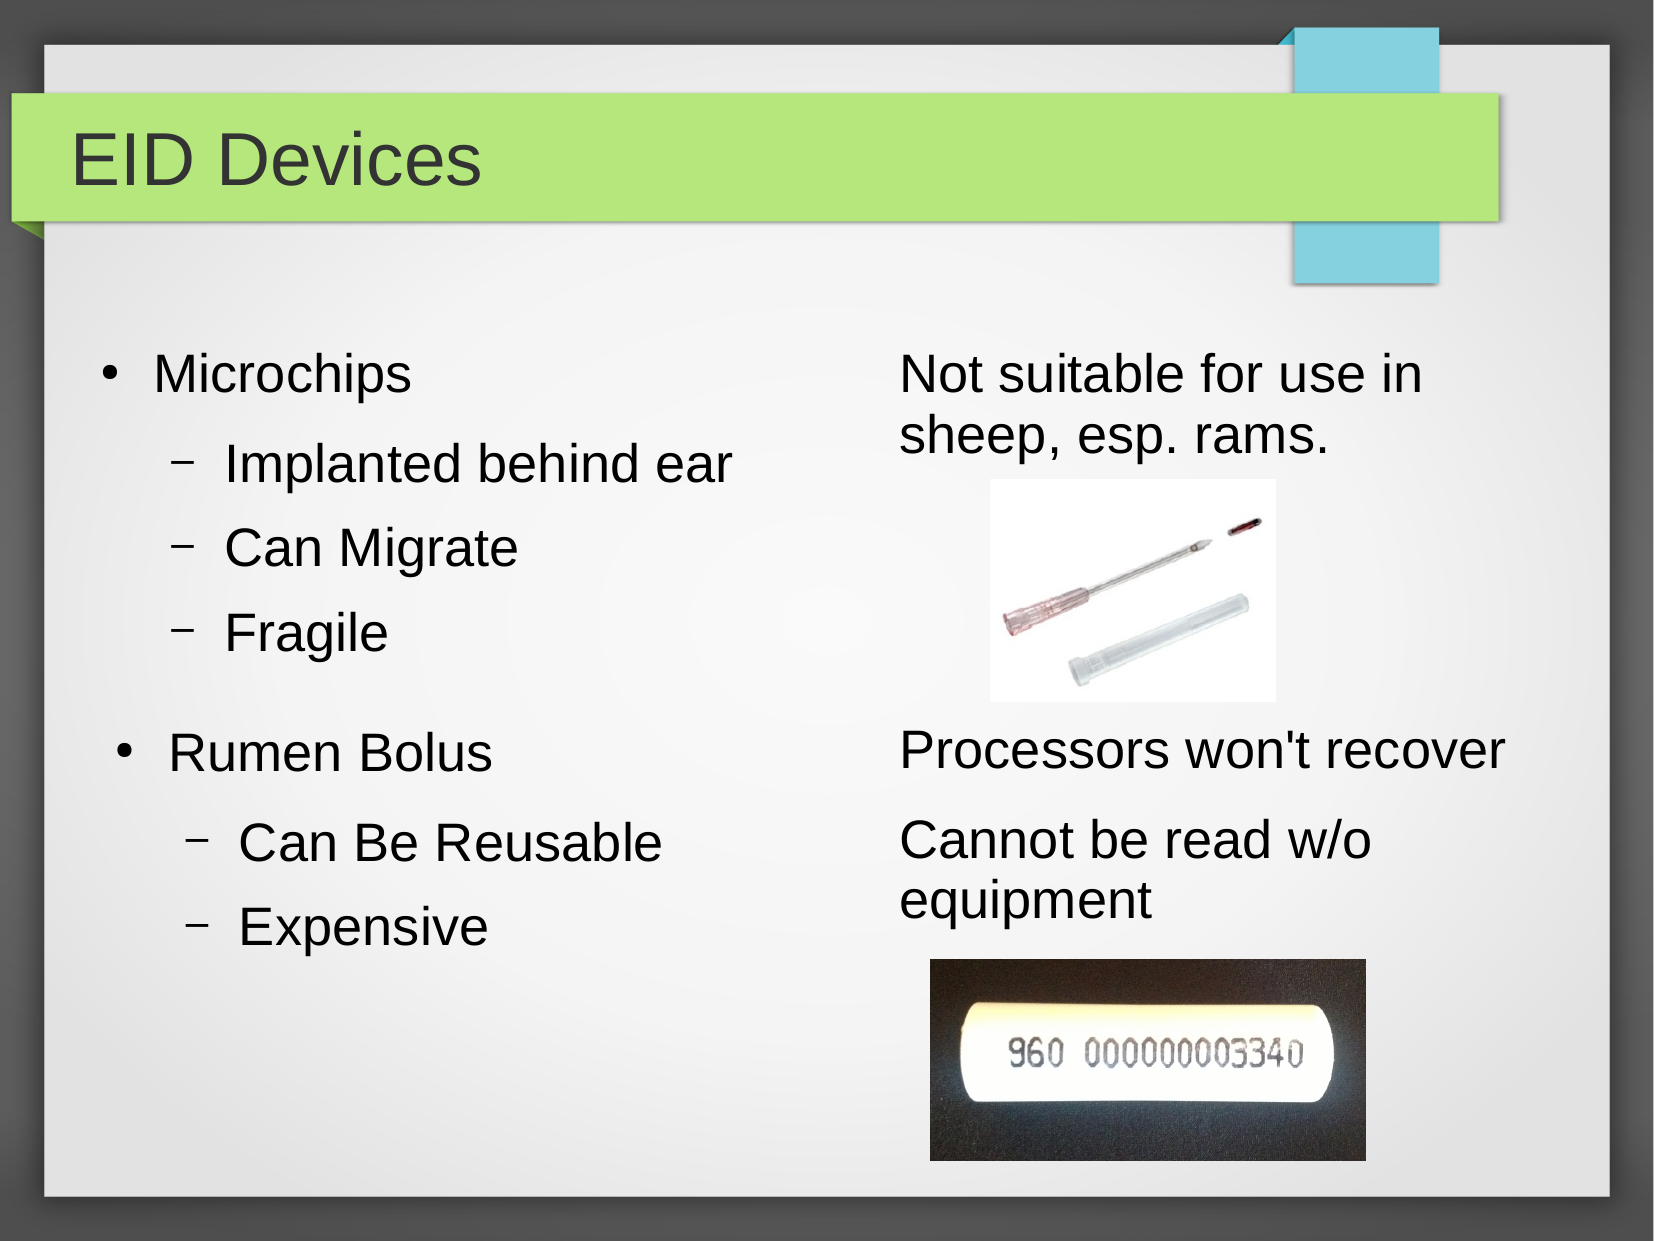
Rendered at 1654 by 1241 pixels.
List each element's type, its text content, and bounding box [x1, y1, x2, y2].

list Microchips Implanted behind ear Can Migrate Fragile [82, 343, 793, 751]
list Rumen Bolus Can Be Reusable Expensive [97, 721, 808, 1066]
list Not suitable for use in sheep, esp. rams. [828, 343, 1539, 687]
title EID Devices [70, 106, 1229, 213]
list Processors won't recover Cannot be read w/o equipment [828, 719, 1539, 961]
picture [0, 0, 1654, 1241]
